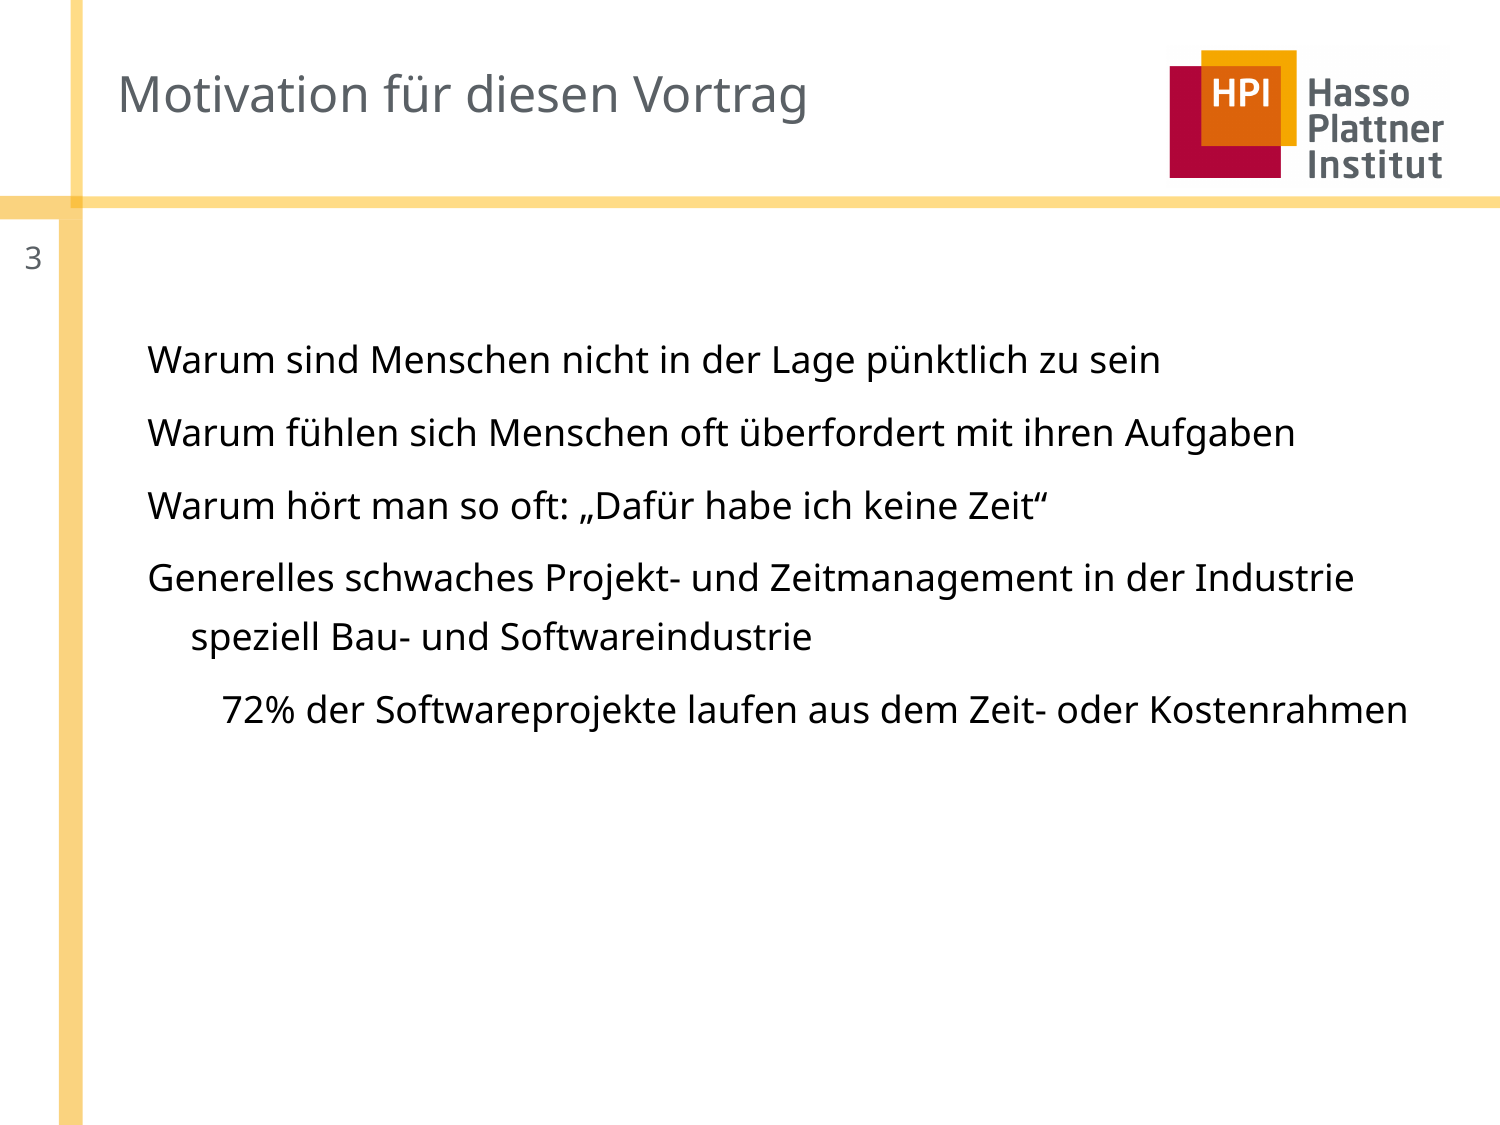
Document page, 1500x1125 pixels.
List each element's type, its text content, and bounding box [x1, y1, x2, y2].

list Warum sind Menschen nicht in der Lage pünktlich zu sein Warum fühlen sich Menschen oft überfordert mit ihren Aufgaben Warum hört man so oft: „Dafür habe ich keine Zeit“ Generelles schwaches Projekt- und Zeitmanagement in der Industrie speziell Bau- und Softwareindustrie 72% der Softwareprojekte laufen aus dem Zeit- oder Kostenrahmen [117, 326, 1459, 1056]
title Motivation für diesen Vortrag [117, 0, 1093, 187]
